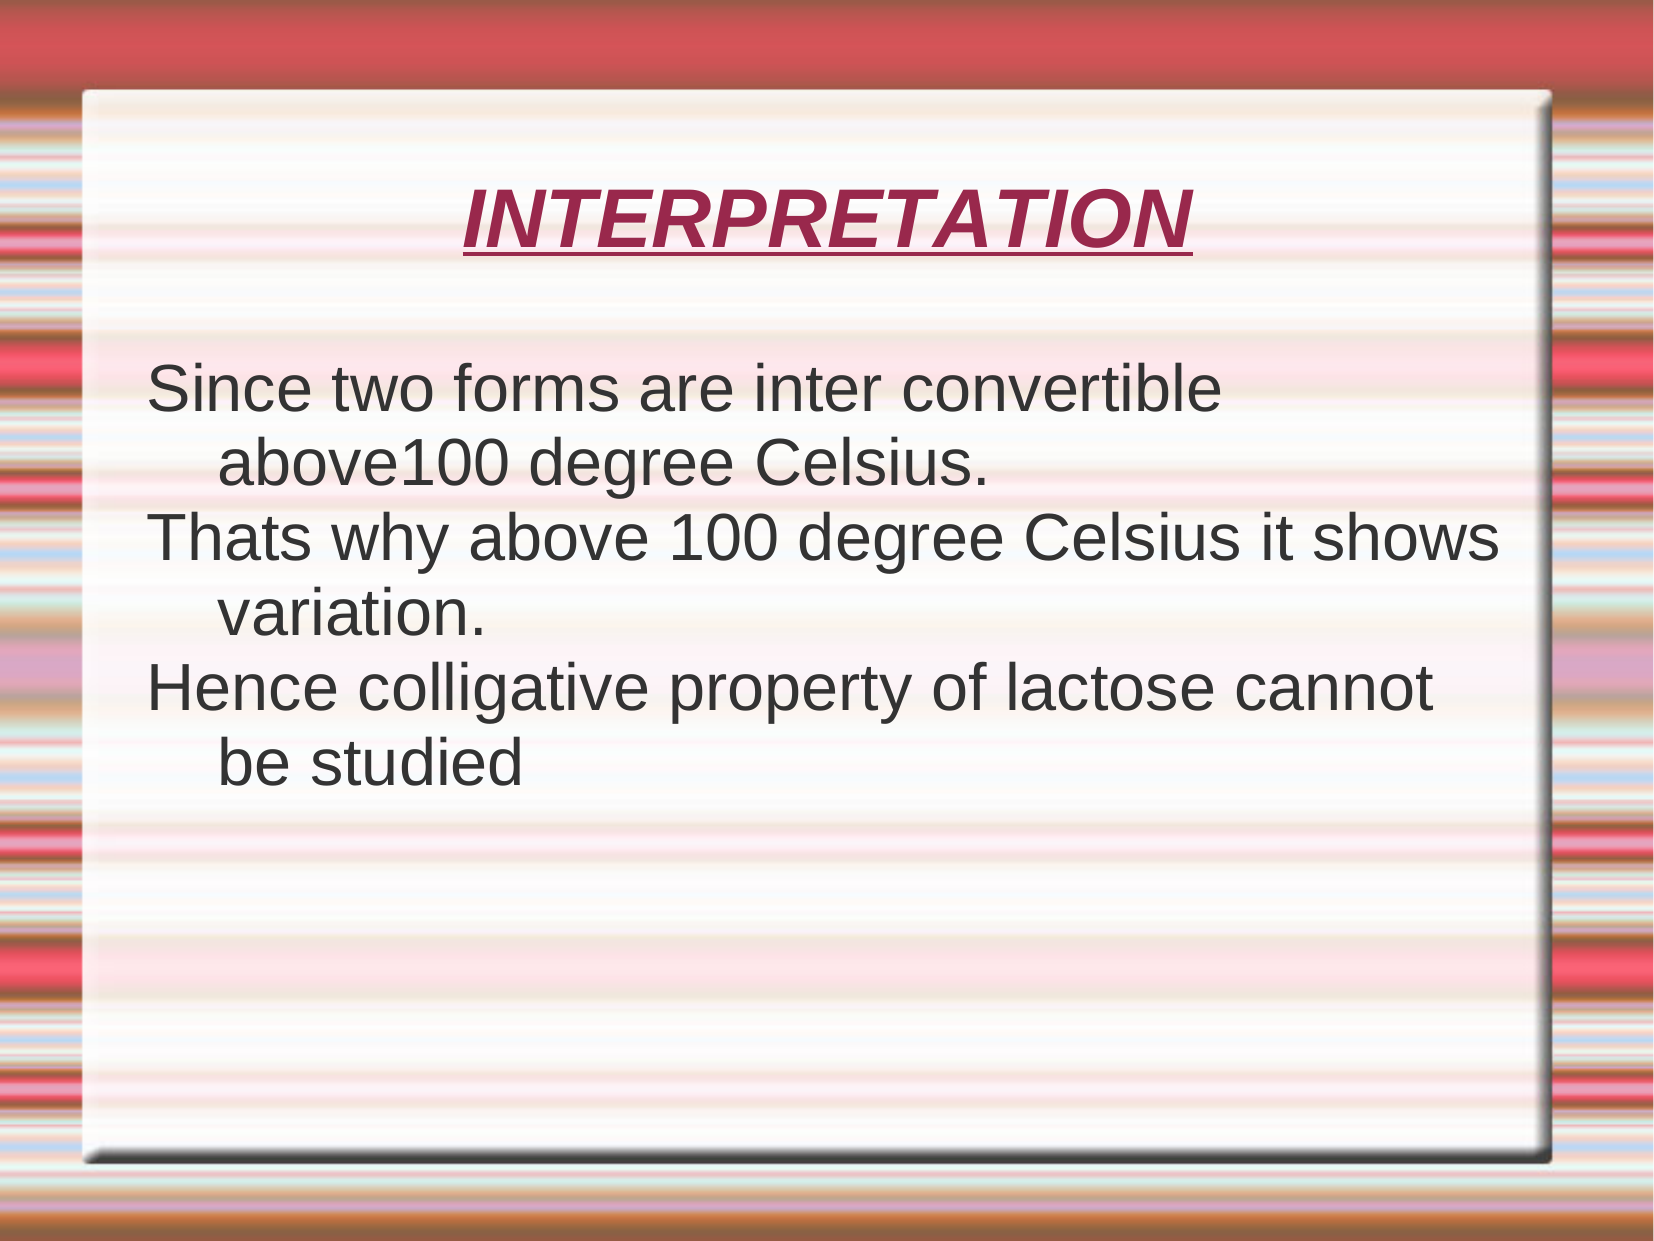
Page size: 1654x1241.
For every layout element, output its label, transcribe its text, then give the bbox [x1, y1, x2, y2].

title INTERPRETATION [121, 114, 1534, 322]
picture [0, 0, 1654, 1241]
list Since two forms are inter convertible above100 degree Celsius. Thats why above 100 degree Celsius it shows variation. Hence colligative property of lactose cannot be studied [134, 350, 1516, 1133]
